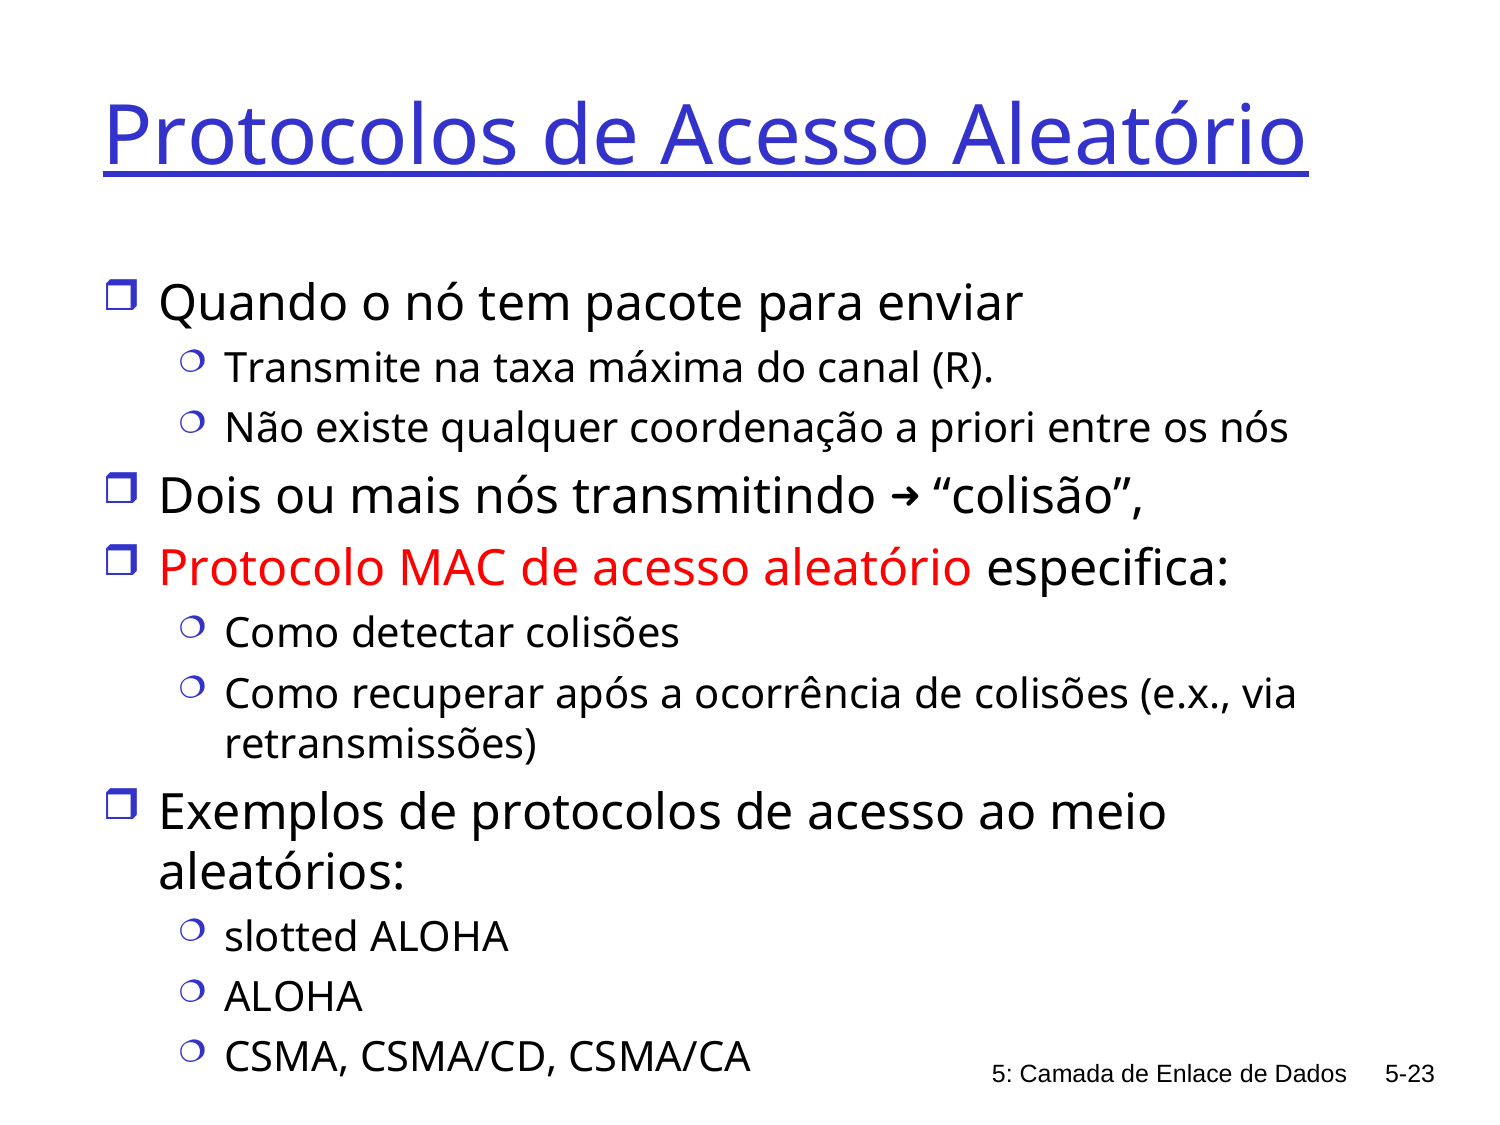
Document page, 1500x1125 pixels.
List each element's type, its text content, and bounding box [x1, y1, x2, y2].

list Quando o nó tem pacote para enviar Transmite na taxa máxima do canal (R). Não existe qualquer coordenação a priori entre os nós Dois ou mais nós transmitindo ➜ “colisão”, Protocolo MAC de acesso aleatório especifica: Como detectar colisões Como recuperar após a ocorrência de colisões (e.x., via retransmissões) Exemplos de protocolos de acesso ao meio aleatórios: slotted ALOHA ALOHA CSMA, CSMA/CD, CSMA/CA [87, 262, 1443, 1028]
title Protocolos de Acesso Aleatório [87, 37, 1363, 225]
text_box 5-<número> [1339, 1050, 1451, 1125]
text_box 5: Camada de Enlace de Dados [837, 1050, 1339, 1125]
